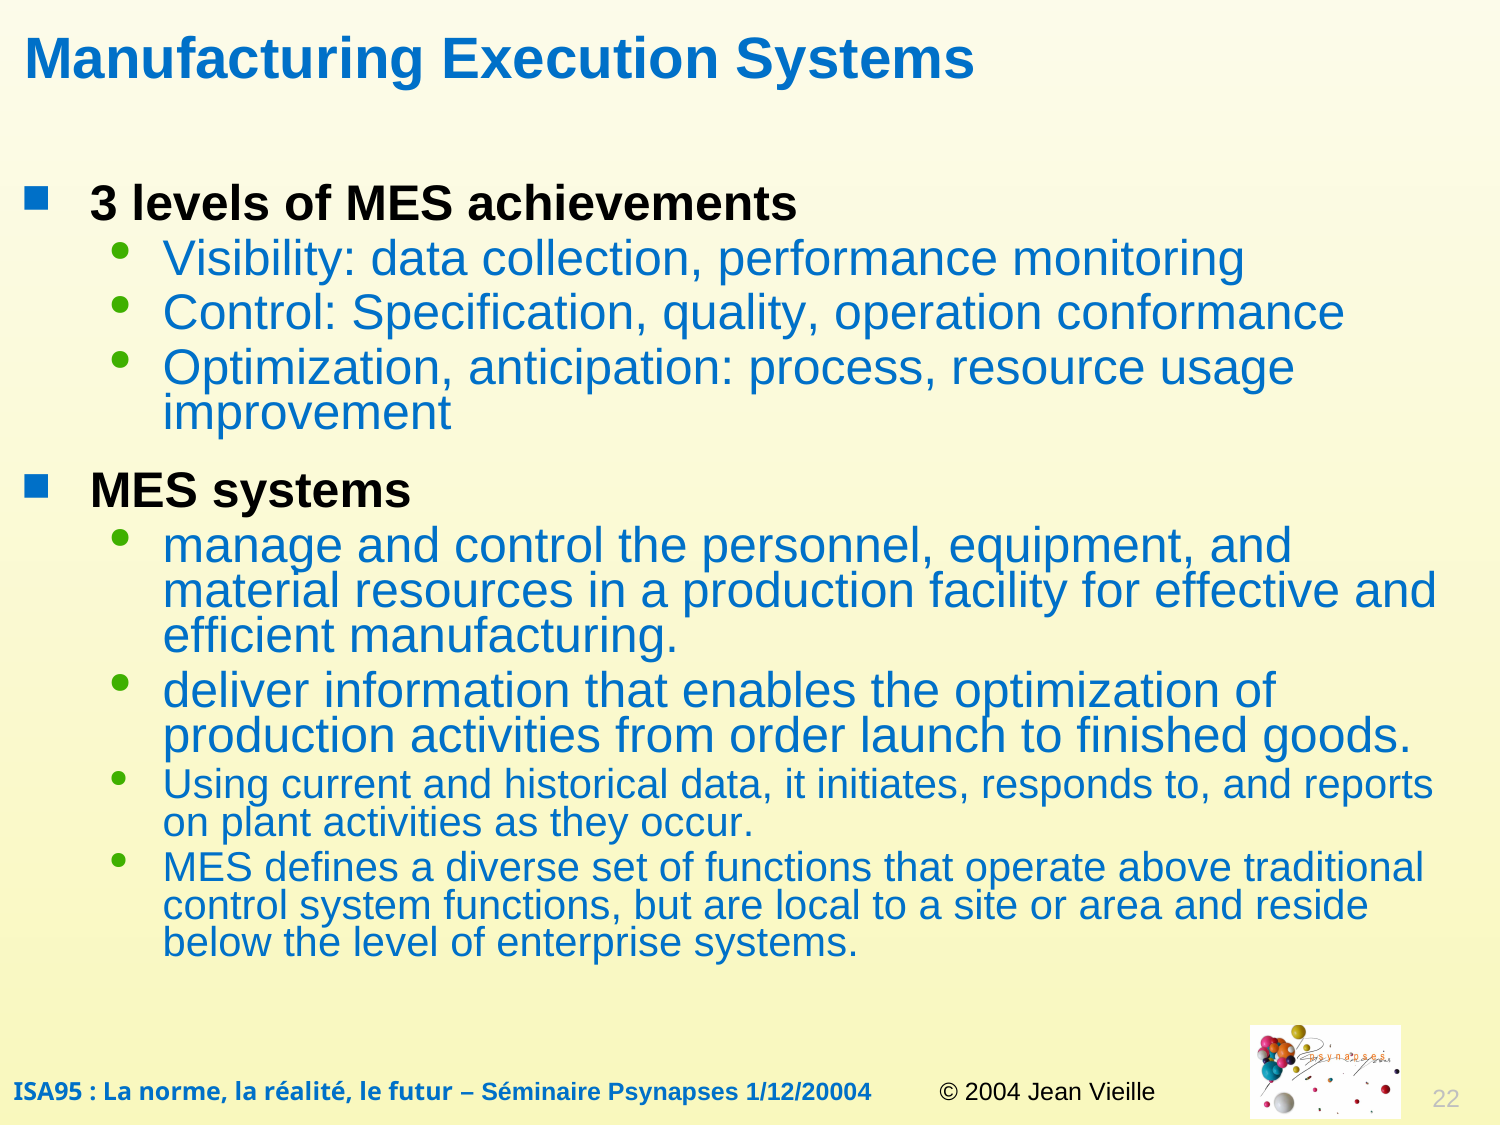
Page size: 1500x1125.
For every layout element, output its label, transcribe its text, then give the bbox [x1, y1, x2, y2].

title Manufacturing Execution Systems [9, 12, 1476, 151]
list 3 levels of MES achievements Visibility: data collection, performance monitoring Control: Specification, quality, operation conformance Optimization, anticipation: process, resource usage improvement MES systems manage and control the personnel, equipment, and material resources in a production facility for effective and efficient manufacturing. deliver information that enables the optimization of production activities from order launch to finished goods. Using current and historical data, it initiates, responds to, and reports on plant activities as they occur. MES defines a diverse set of functions that operate above traditional control system functions, but are local to a site or area and reside below the level of enterprise systems. [12, 174, 1476, 1026]
picture [1250, 1026, 1401, 1119]
